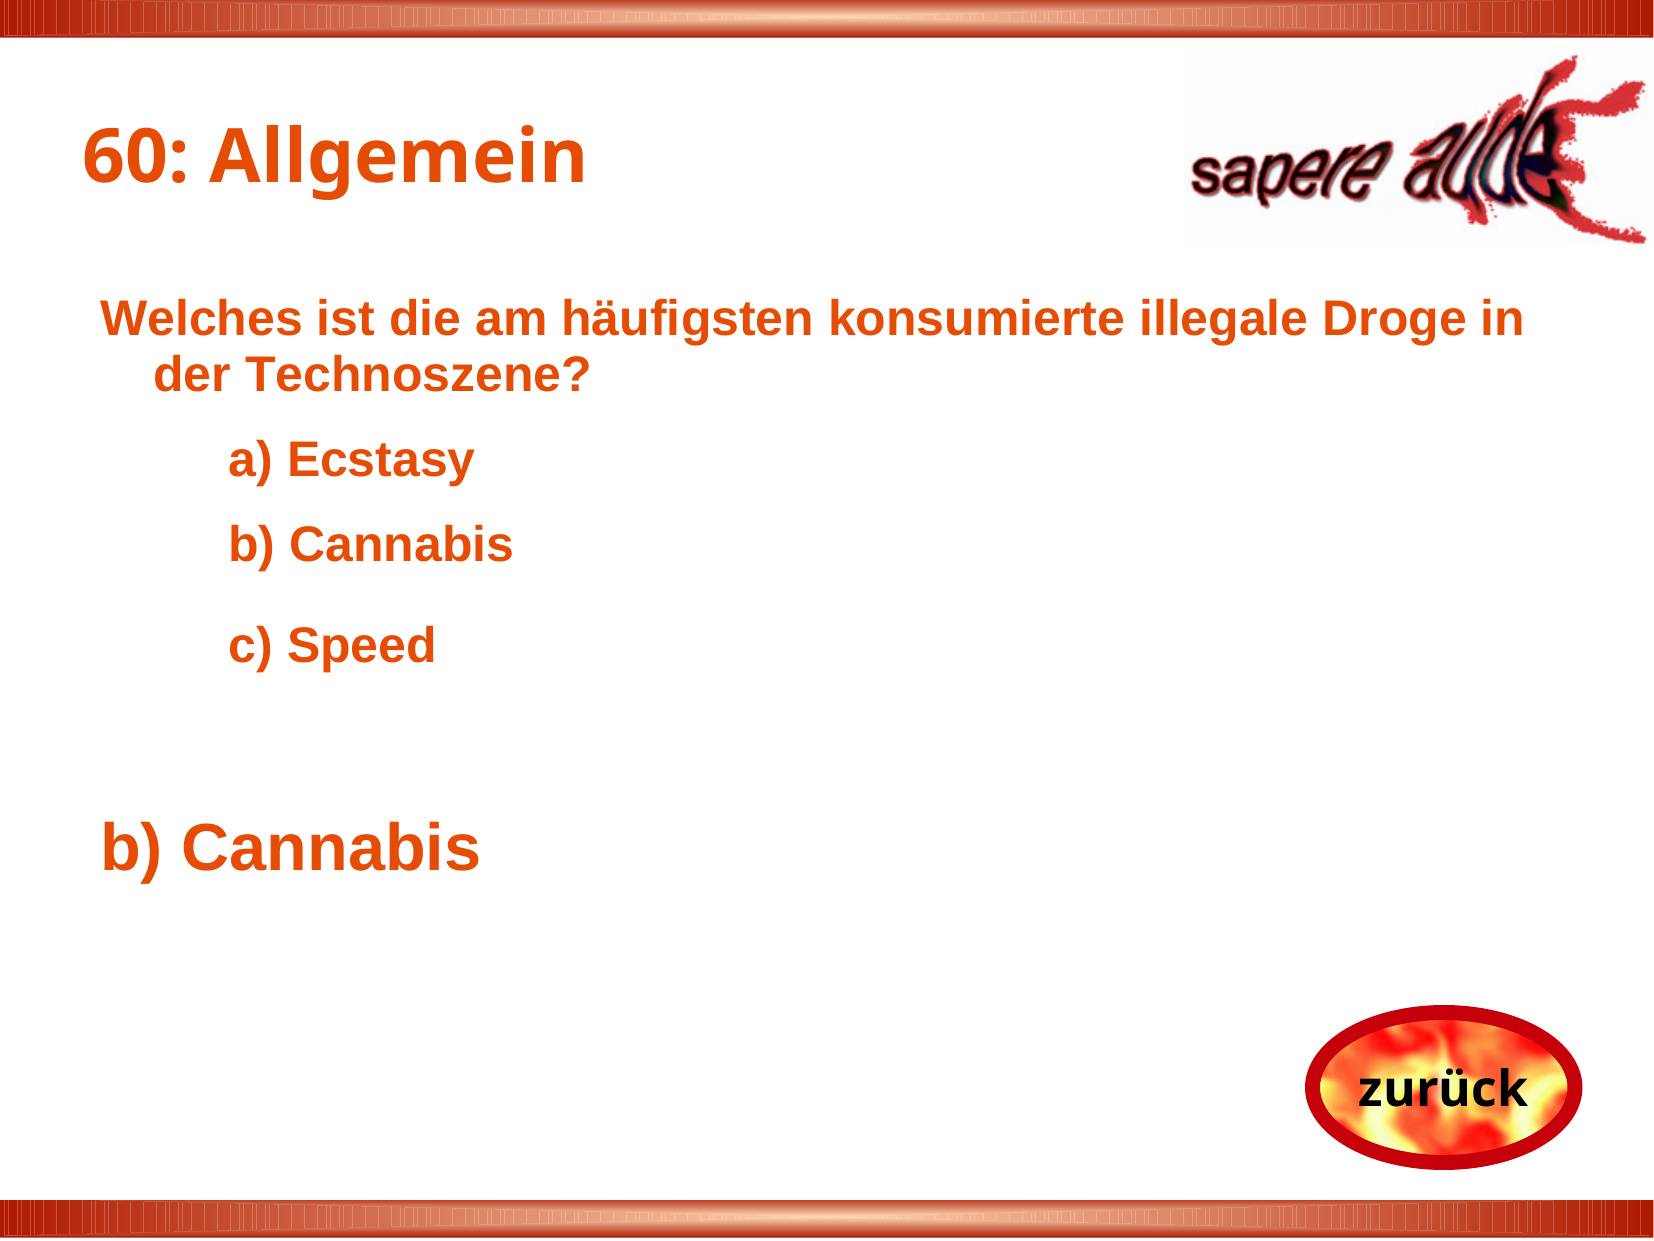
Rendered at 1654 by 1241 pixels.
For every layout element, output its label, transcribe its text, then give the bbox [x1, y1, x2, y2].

picture [1184, 43, 1654, 247]
list Welches ist die am häufigsten konsumierte illegale Droge in der Technoszene? a) Ecstasy b) Cannabis c) Speed b) Cannabis [82, 290, 1571, 1109]
title 60: Allgemein [82, 49, 1571, 257]
picture [1328, 1109, 1560, 1154]
